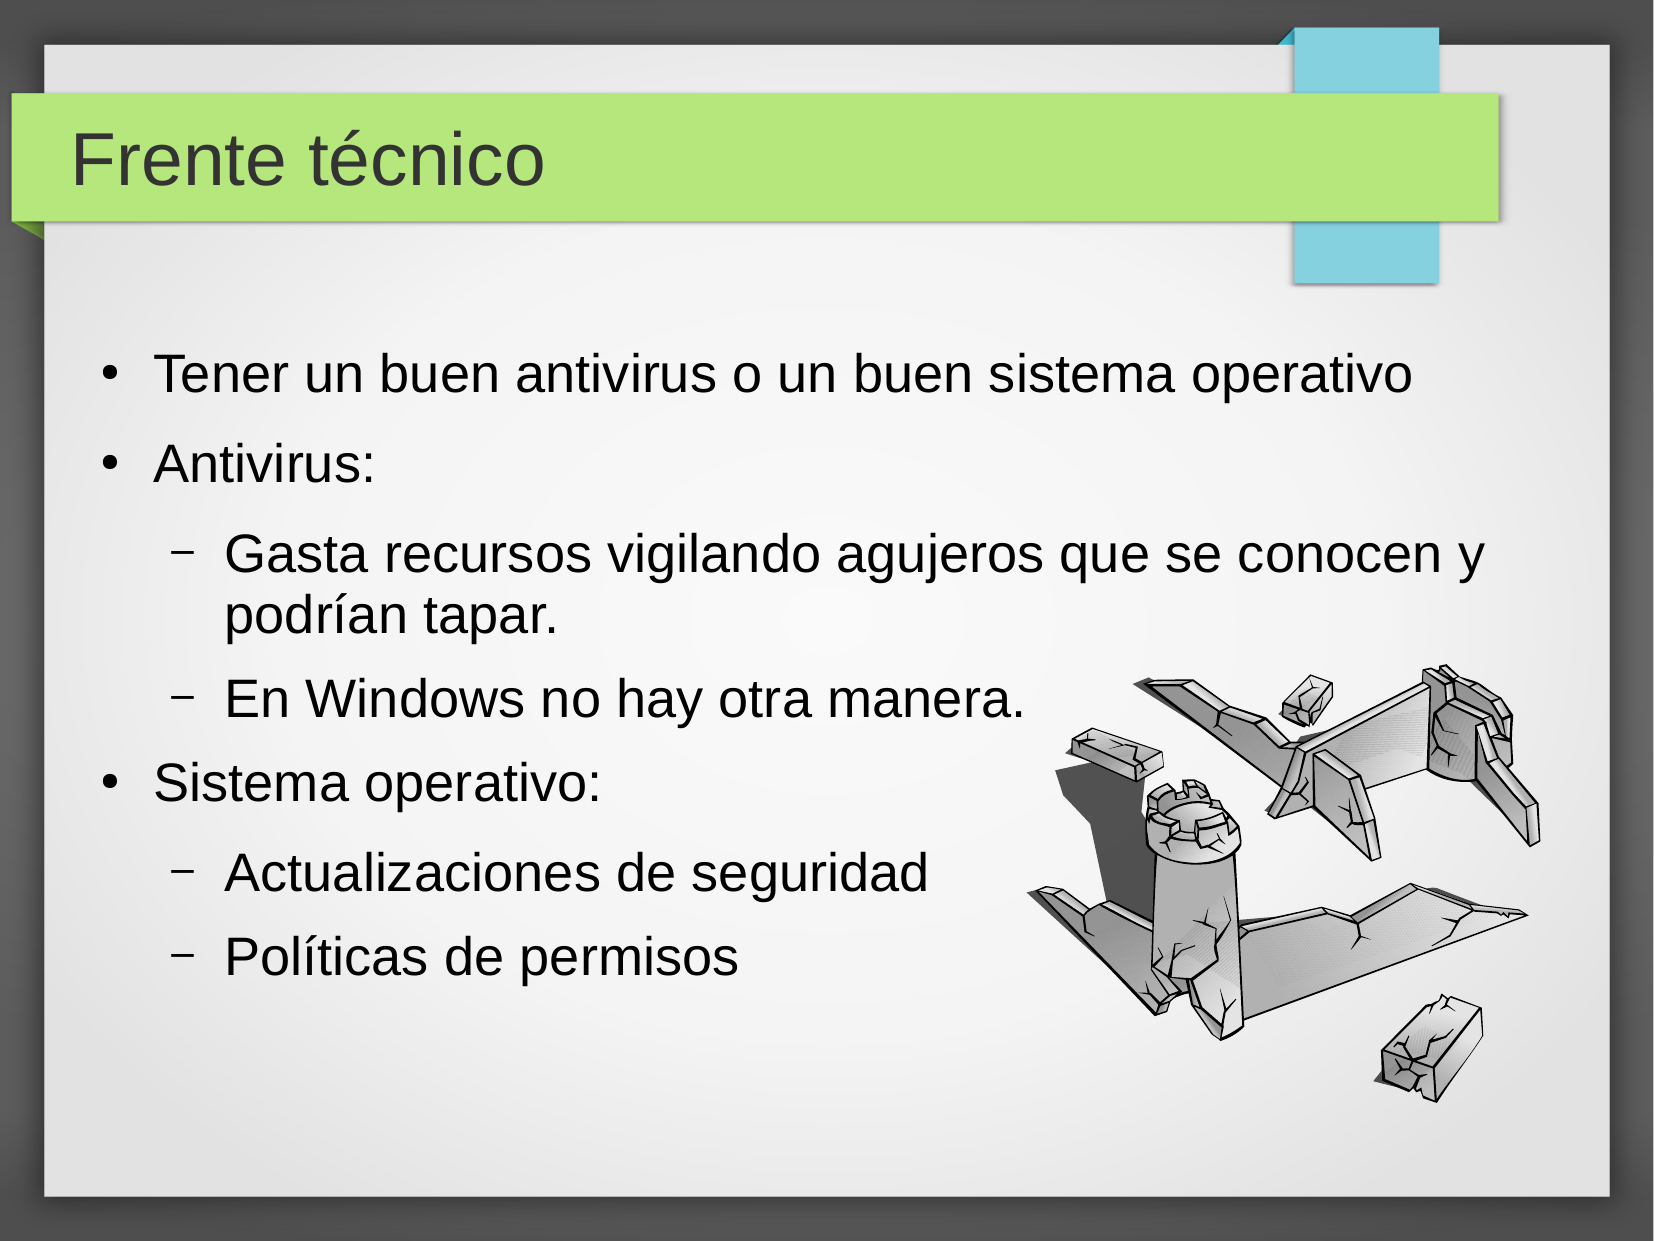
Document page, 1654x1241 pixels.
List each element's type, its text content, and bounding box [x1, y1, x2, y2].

list Tener un buen antivirus o un buen sistema operativo Antivirus: Gasta recursos vigilando agujeros que se conocen y podrían tapar. En Windows no hay otra manera. Sistema operativo: Actualizaciones de seguridad Políticas de permisos [82, 343, 1538, 1063]
picture [0, 0, 1654, 1241]
title Frente técnico [70, 106, 1229, 213]
